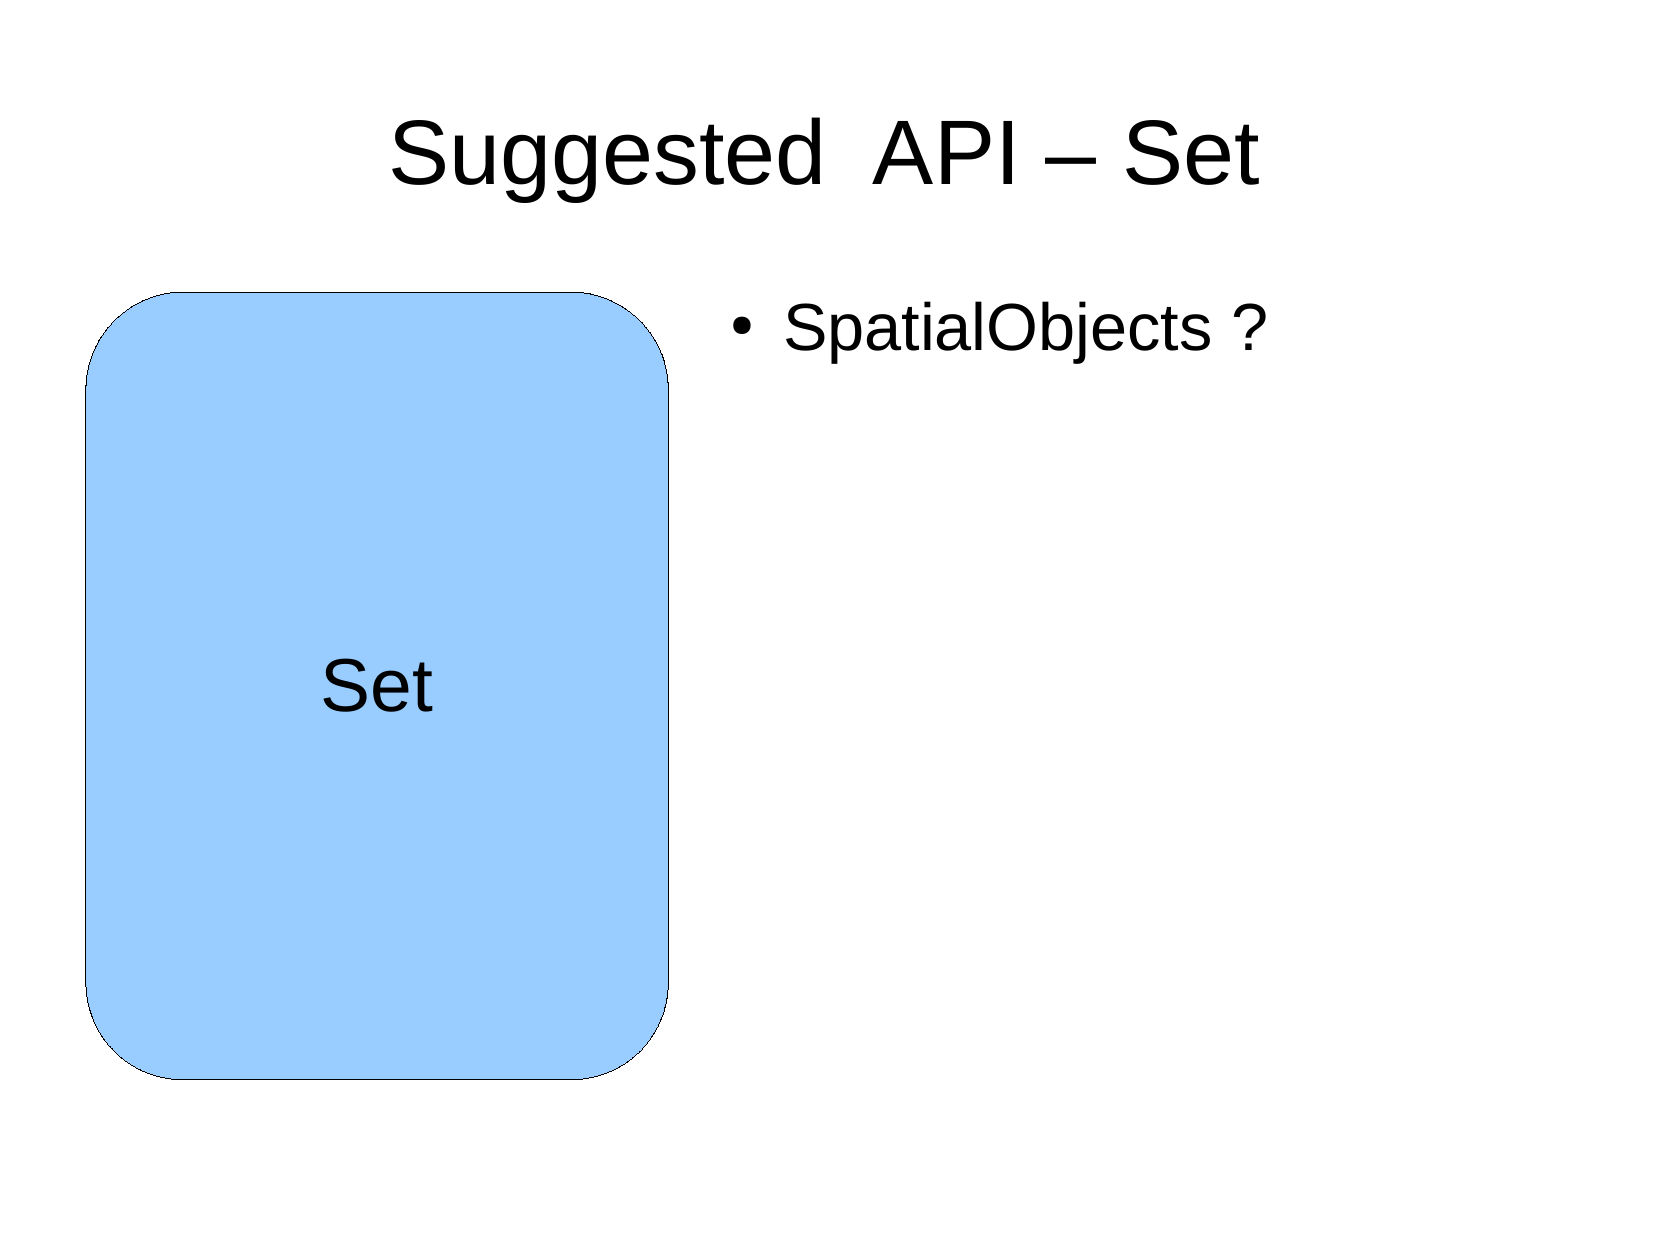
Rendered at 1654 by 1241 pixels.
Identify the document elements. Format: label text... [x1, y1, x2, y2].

text_box Set [85, 292, 669, 1080]
list SpatialObjects ? [712, 290, 1613, 1109]
title Suggested API – Set [37, 49, 1613, 257]
